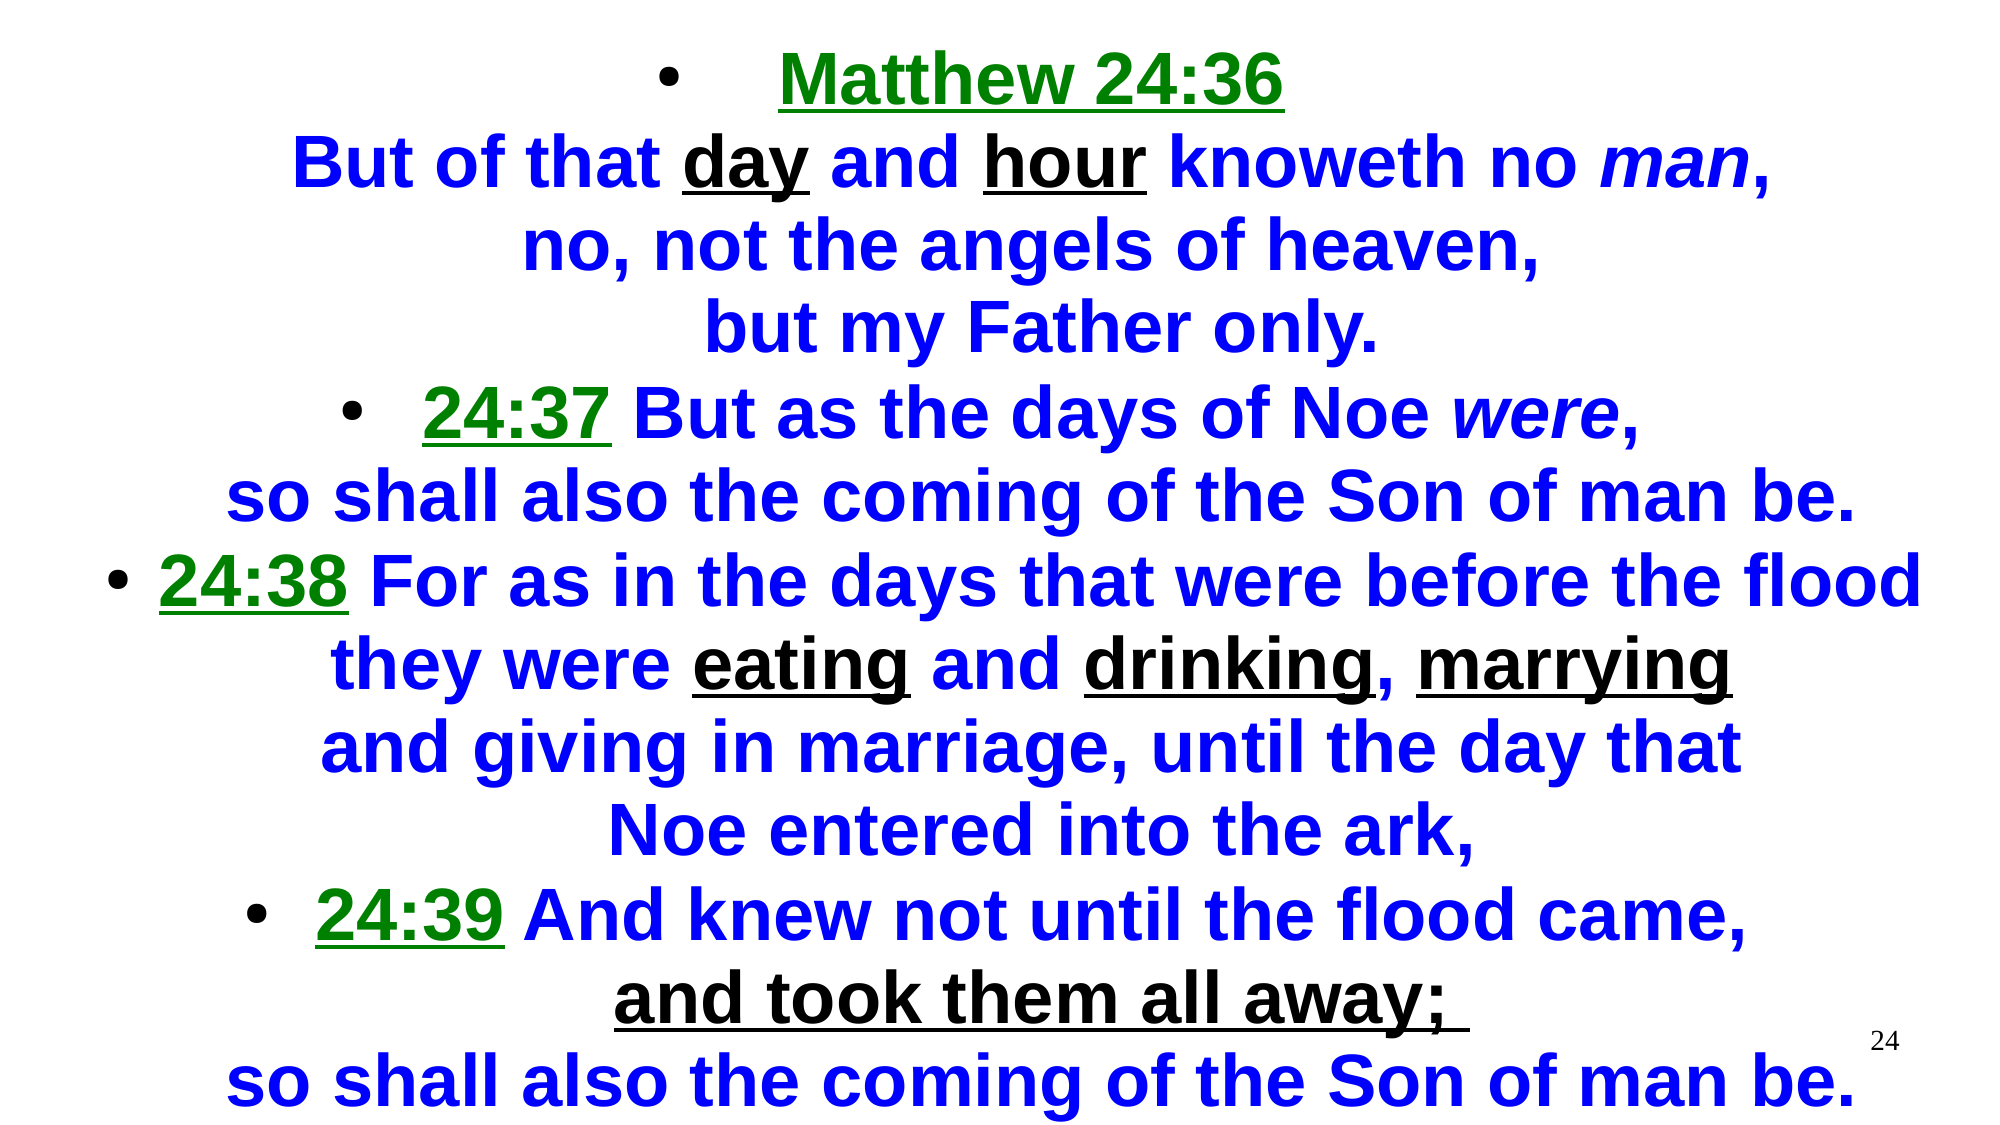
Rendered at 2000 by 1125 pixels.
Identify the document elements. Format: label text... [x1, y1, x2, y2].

list Matthew 24:36 But of that day and hour knoweth no man, no, not the angels of heaven, but my Father only. 24:37 But as the days of Noe were, so shall also the coming of the Son of man be. 24:38 For as in the days that were before the flood they were eating and drinking, marrying and giving in marriage, until the day that Noe entered into the ark, 24:39 And knew not until the flood came, and took them all away; so shall also the coming of the Son of man be. [37, 37, 1988, 1125]
